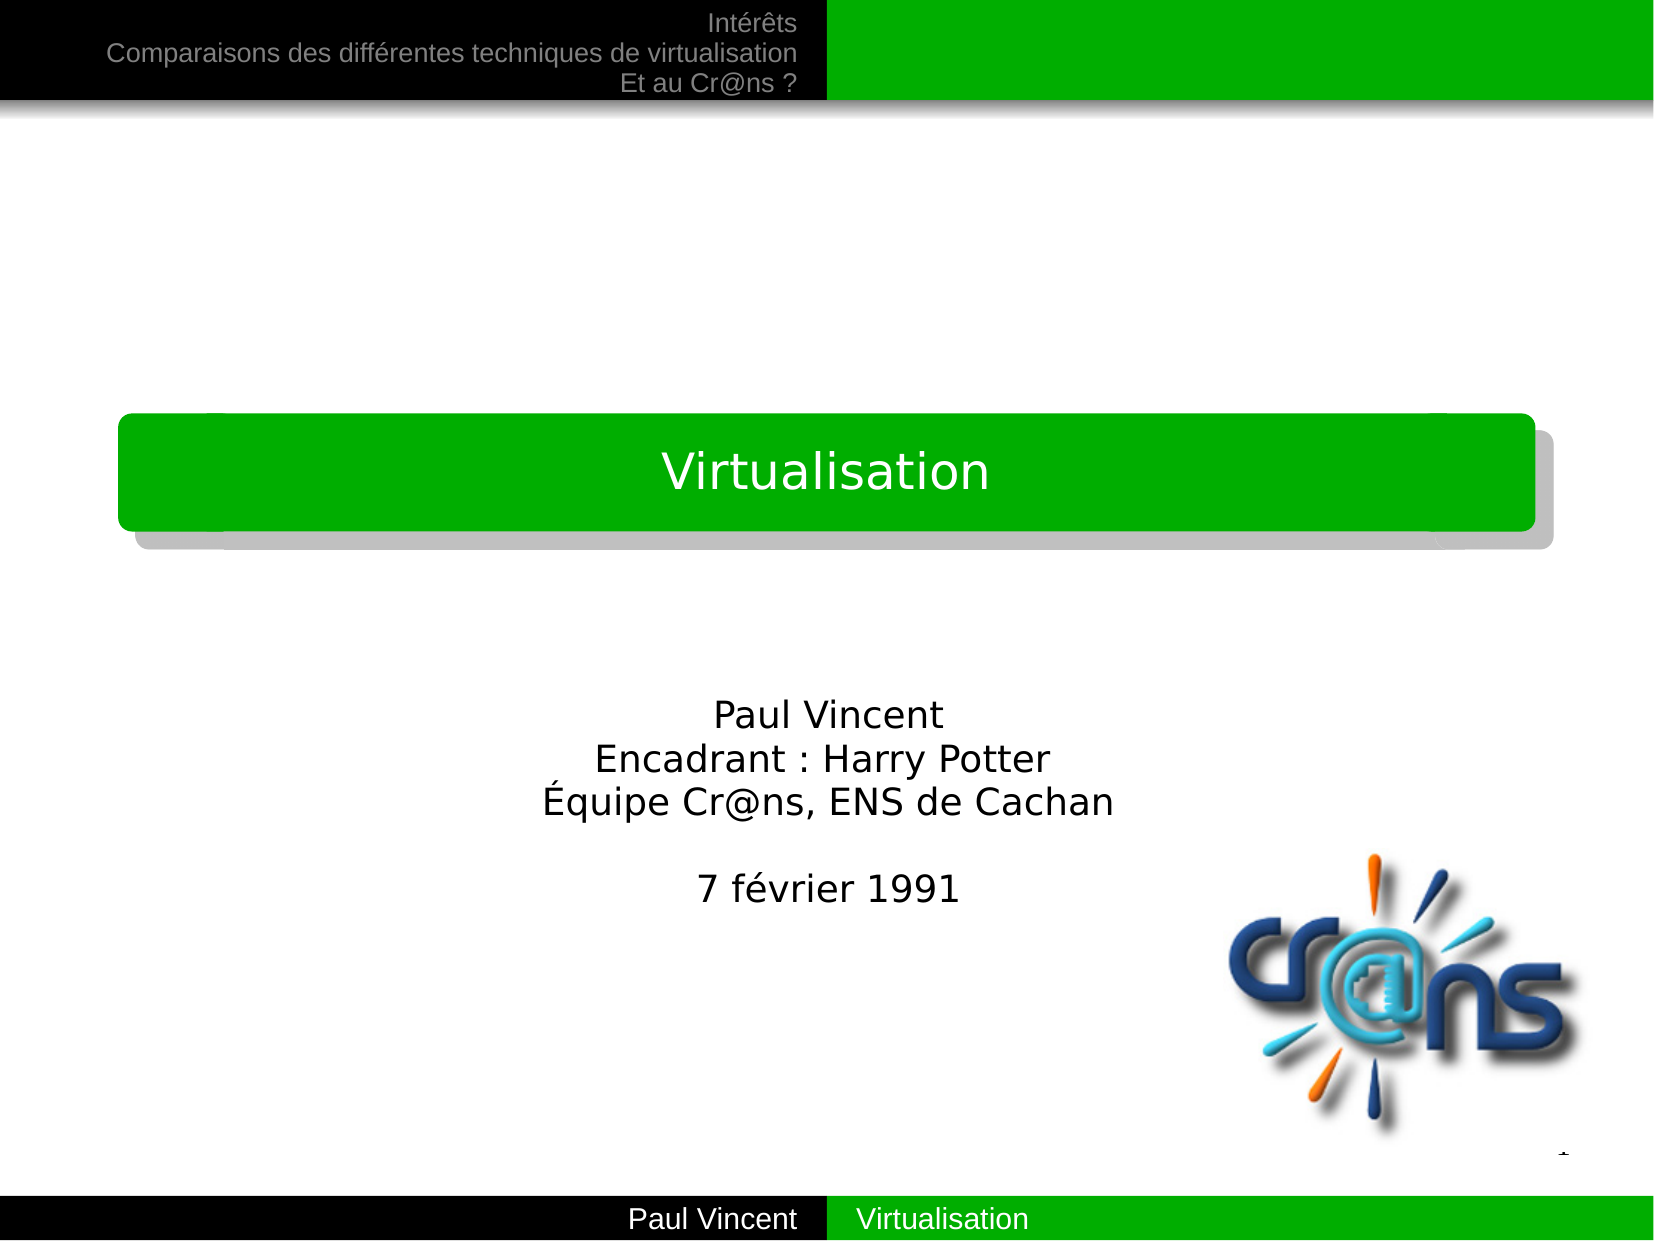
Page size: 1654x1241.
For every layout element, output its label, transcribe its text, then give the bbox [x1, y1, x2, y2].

text_box Paul Vincent [0, 1201, 798, 1237]
text_box Paul Vincent Encadrant : Harry Potter Équipe Cr@ns, ENS de Cachan 7 février 1991 [179, 694, 1479, 912]
text_box Intérêts Comparaisons des différentes techniques de virtualisation Et au Cr@ns ? [0, 7, 798, 99]
text_box [118, 413, 1536, 532]
picture [1223, 848, 1595, 1152]
text_box [0, 0, 1654, 119]
text_box Virtualisation [147, 442, 1506, 502]
text_box Virtualisation [856, 1201, 1654, 1237]
text_box [0, 1195, 1654, 1241]
